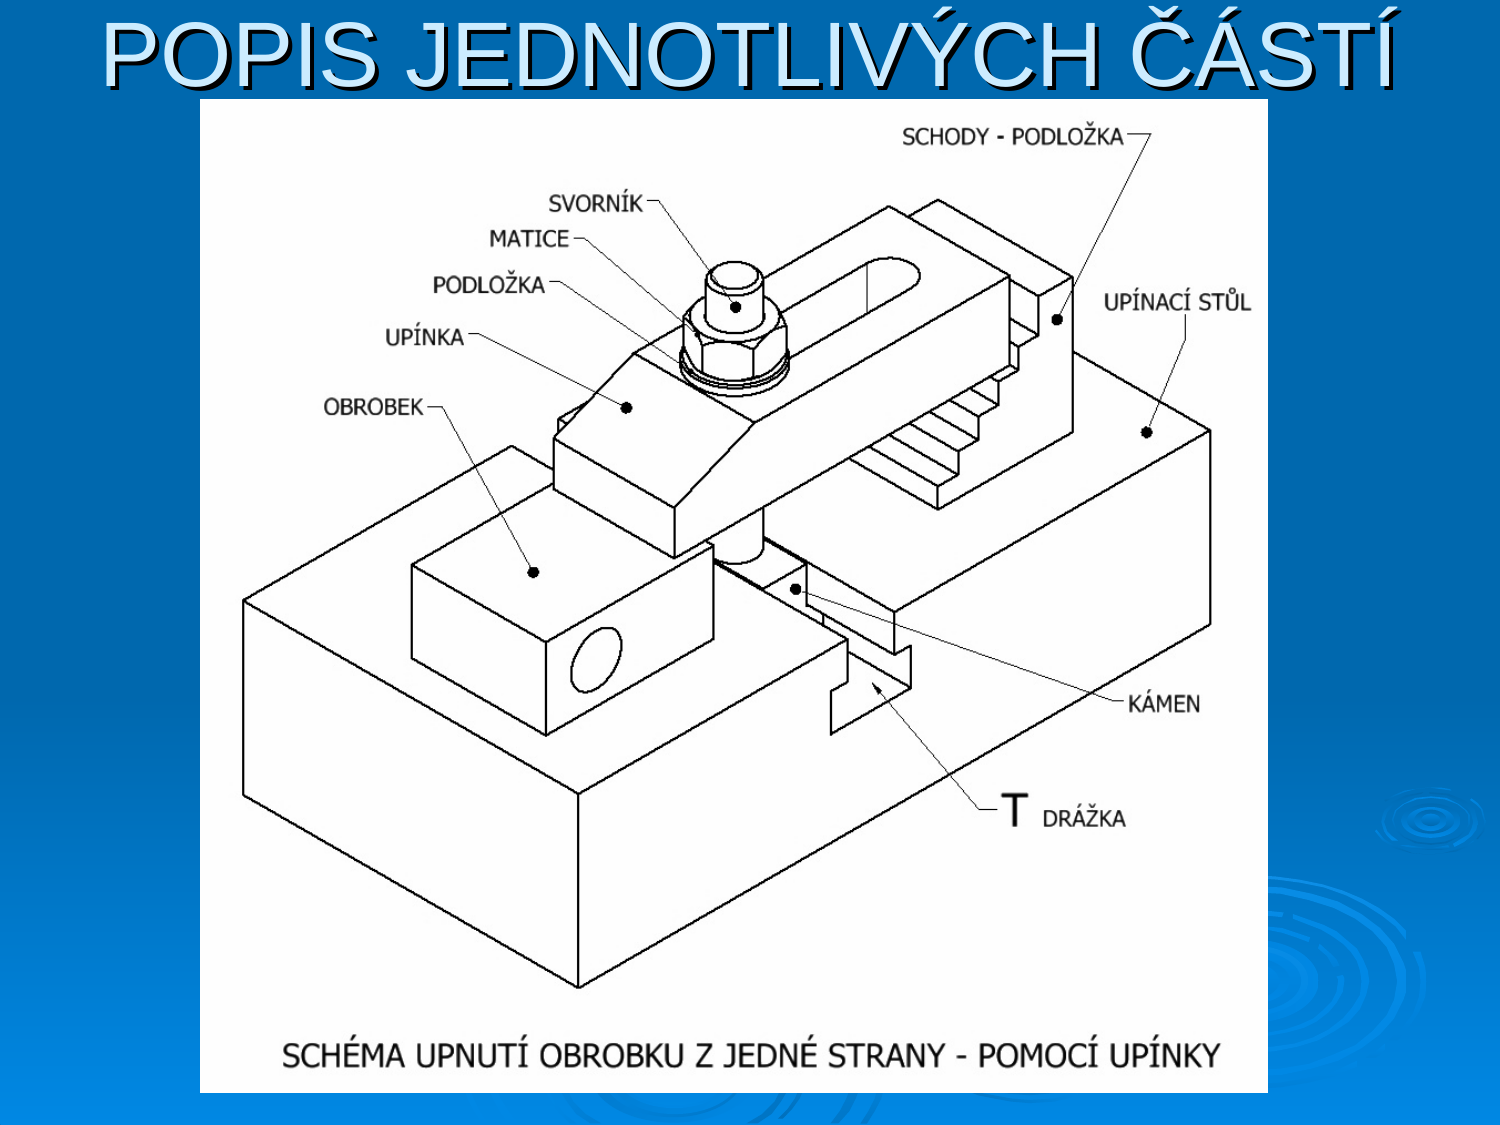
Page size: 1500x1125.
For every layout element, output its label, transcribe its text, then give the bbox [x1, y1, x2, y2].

picture [200, 99, 1268, 1093]
title POPIS JEDNOTLIVÝCH ČÁSTÍ [75, 0, 1426, 150]
